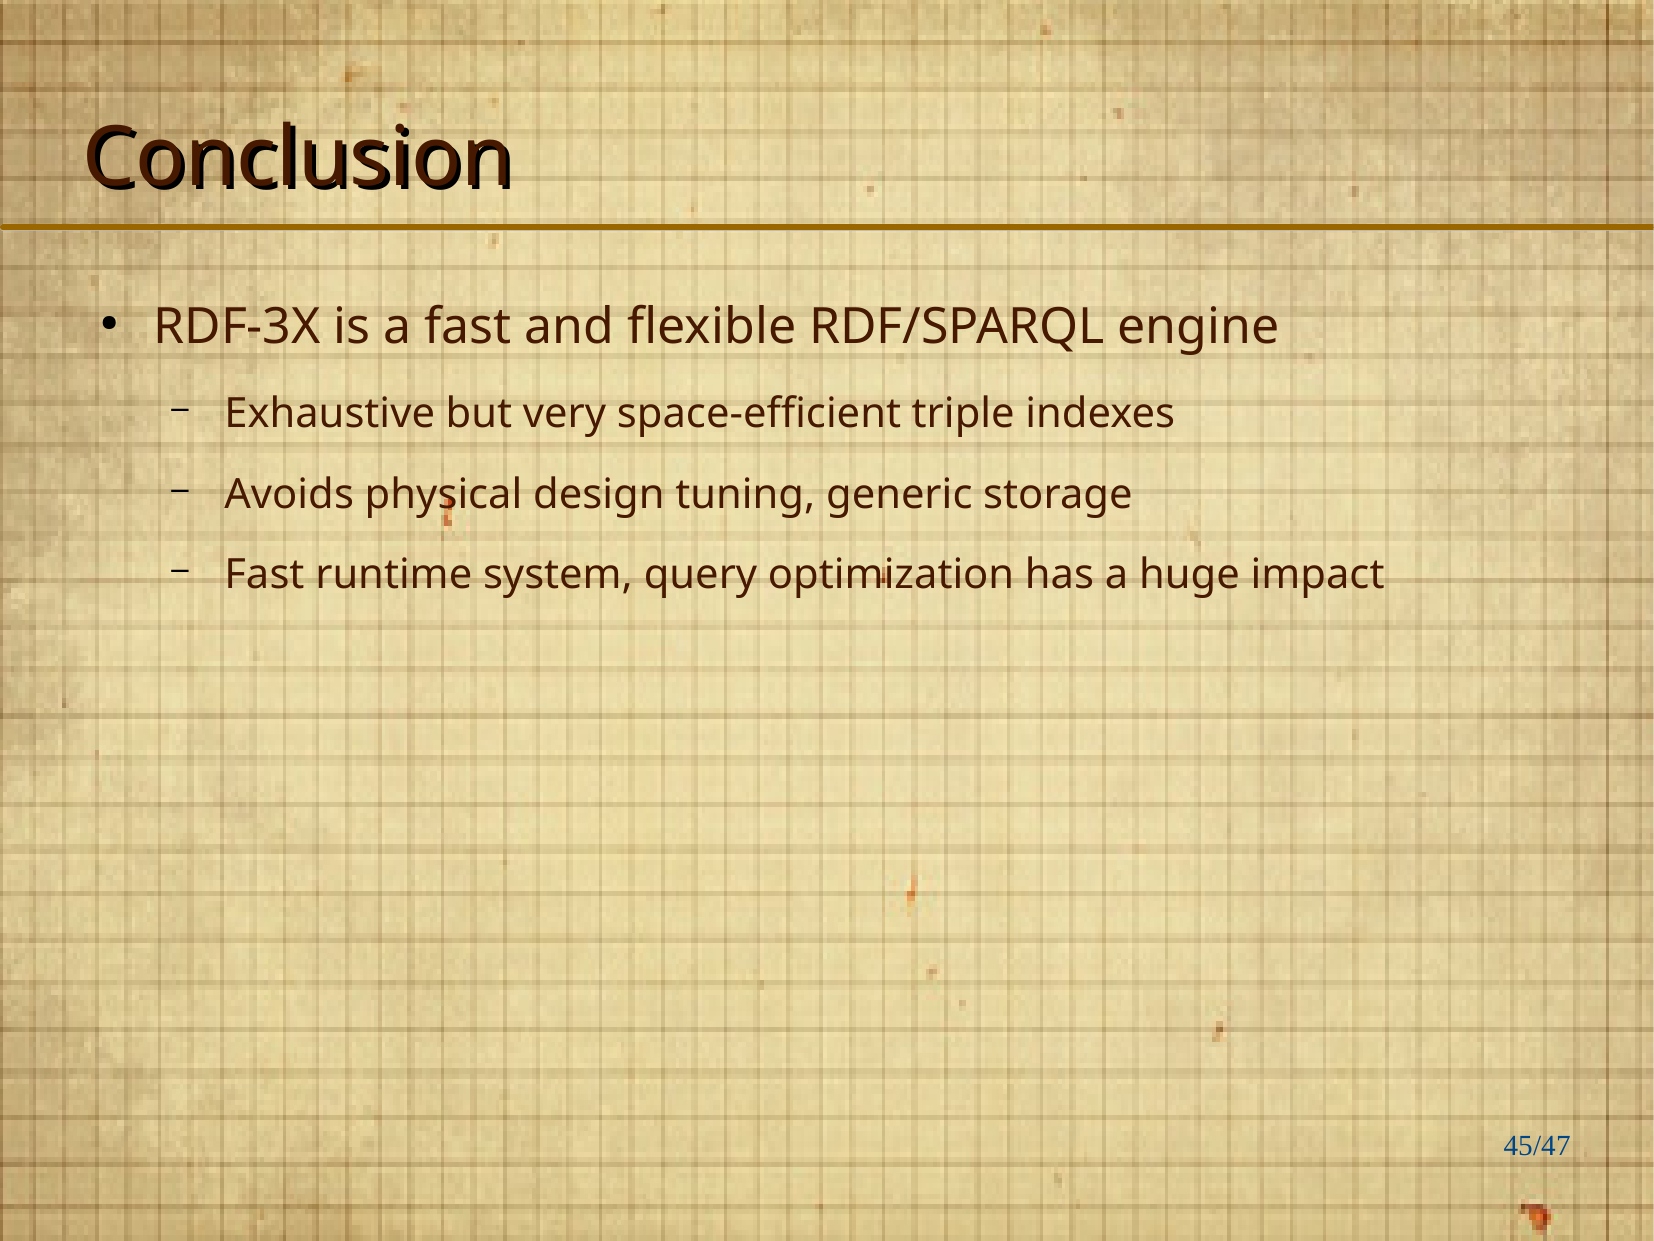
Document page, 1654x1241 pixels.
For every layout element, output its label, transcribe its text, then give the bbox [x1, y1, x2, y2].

title Conclusion [82, 49, 1571, 227]
title Conclusion [82, 228, 1571, 257]
list RDF-3X is a fast and flexible RDF/SPARQL engine Exhaustive but very space-efficient triple indexes Avoids physical design tuning, generic storage Fast runtime system, query optimization has a huge impact [82, 290, 1571, 1010]
picture [0, 0, 1654, 1241]
